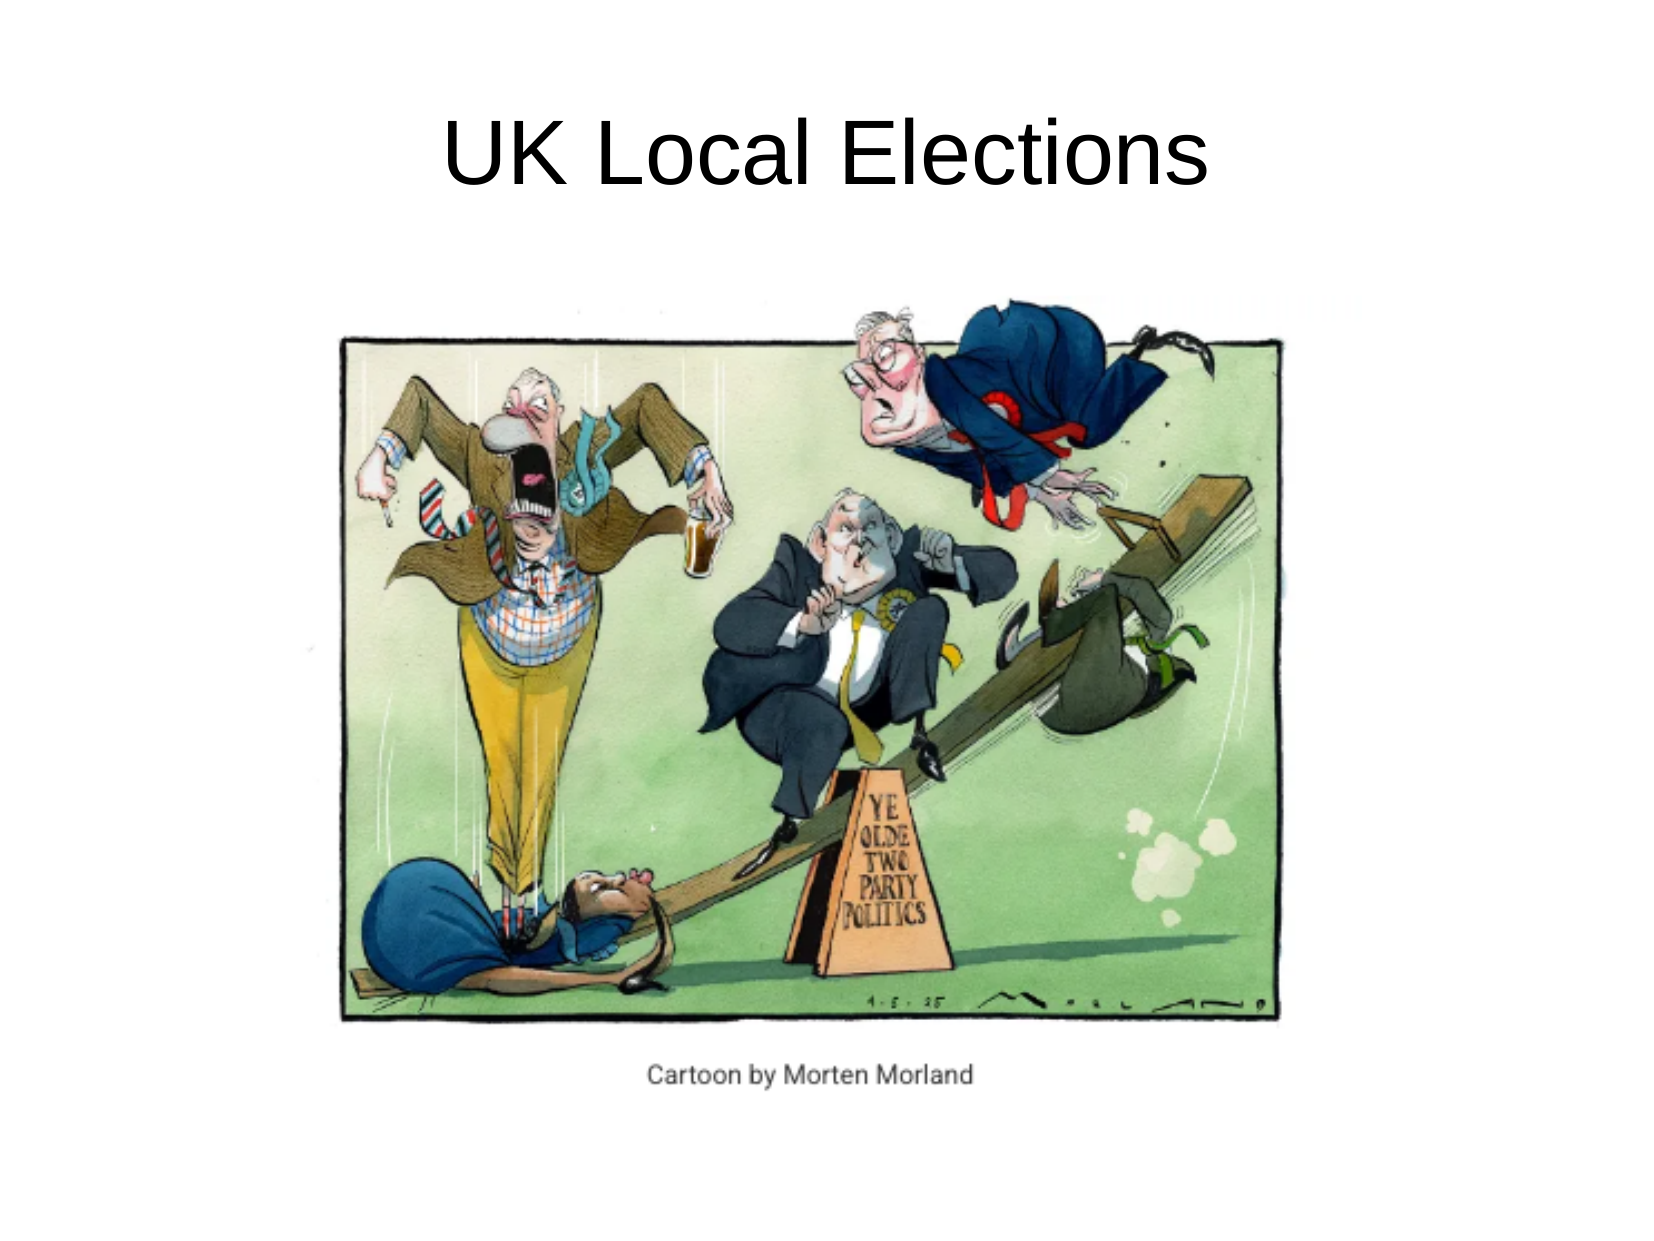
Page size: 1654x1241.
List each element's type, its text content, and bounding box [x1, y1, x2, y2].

title UK Local Elections [82, 49, 1571, 257]
picture [291, 290, 1362, 1109]
